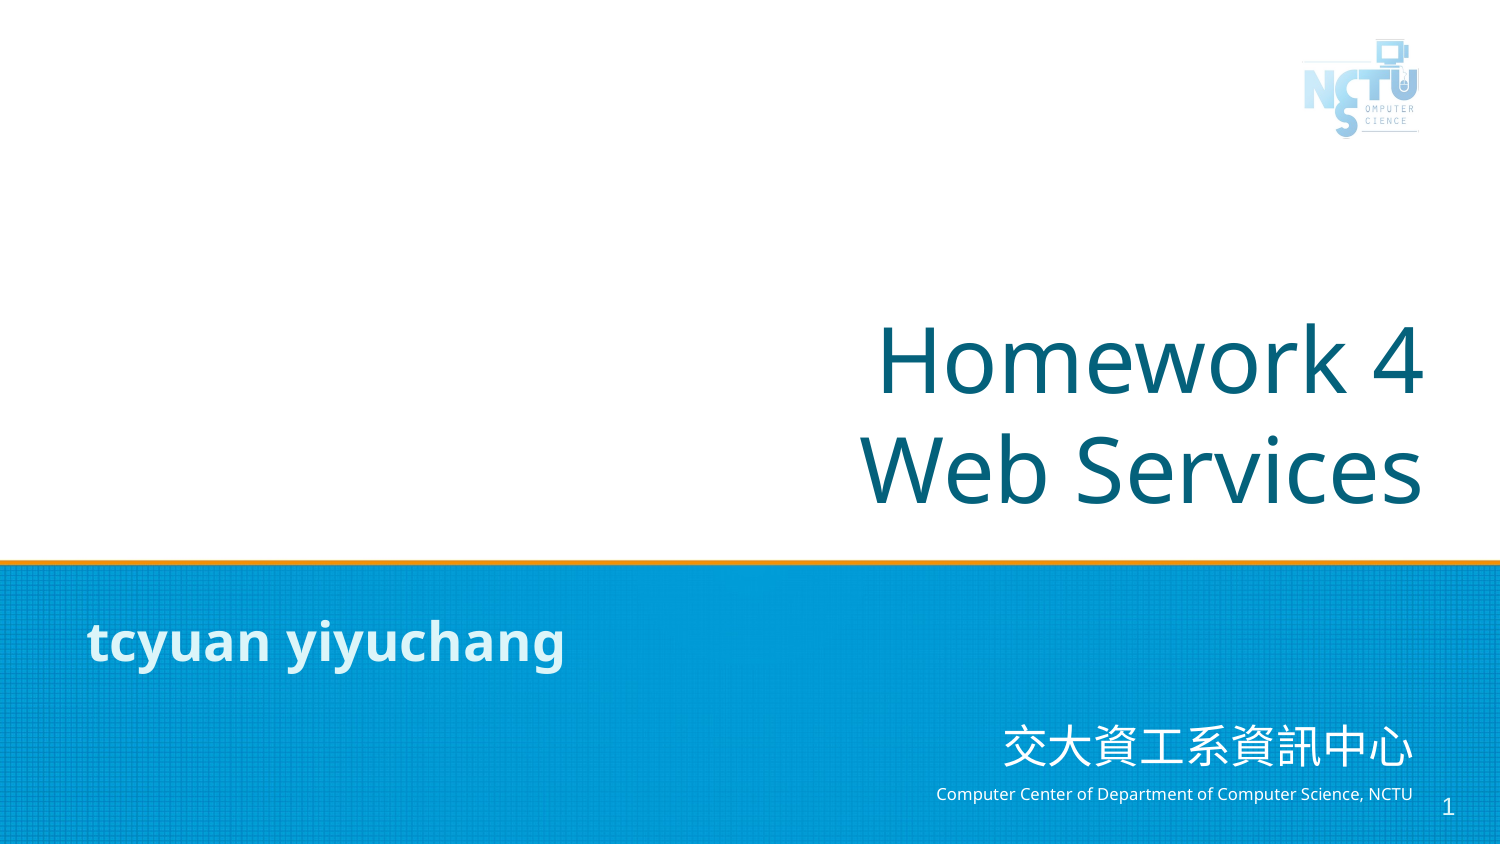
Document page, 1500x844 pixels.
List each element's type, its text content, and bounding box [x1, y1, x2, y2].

title Homework 4 Web Services [75, 380, 1425, 522]
subtitle tcyuan yiyuchang [75, 595, 1359, 751]
slide_number <number> [1403, 779, 1494, 844]
picture [0, 0, 1500, 566]
